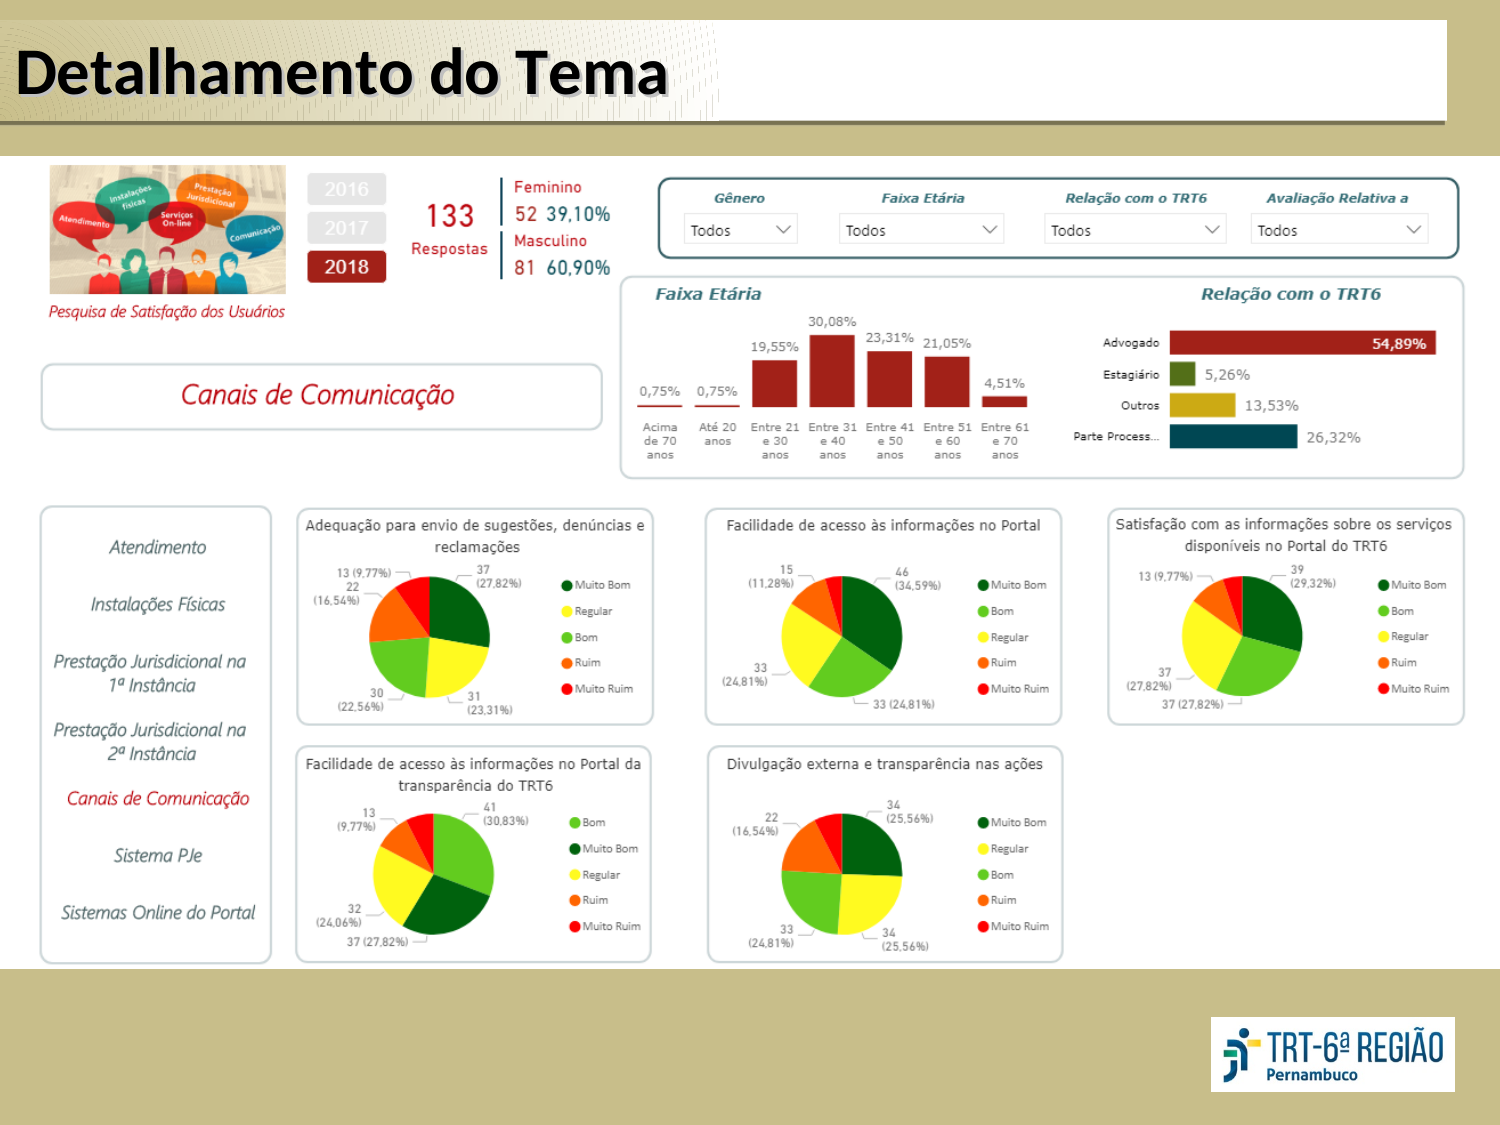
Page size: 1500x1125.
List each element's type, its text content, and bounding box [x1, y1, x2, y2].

picture [19, 156, 1479, 969]
text_box Detalhamento do Tema [0, 20, 1447, 121]
picture [1211, 1017, 1455, 1092]
text_box [0, 969, 1500, 1125]
text_box [0, 0, 1500, 156]
